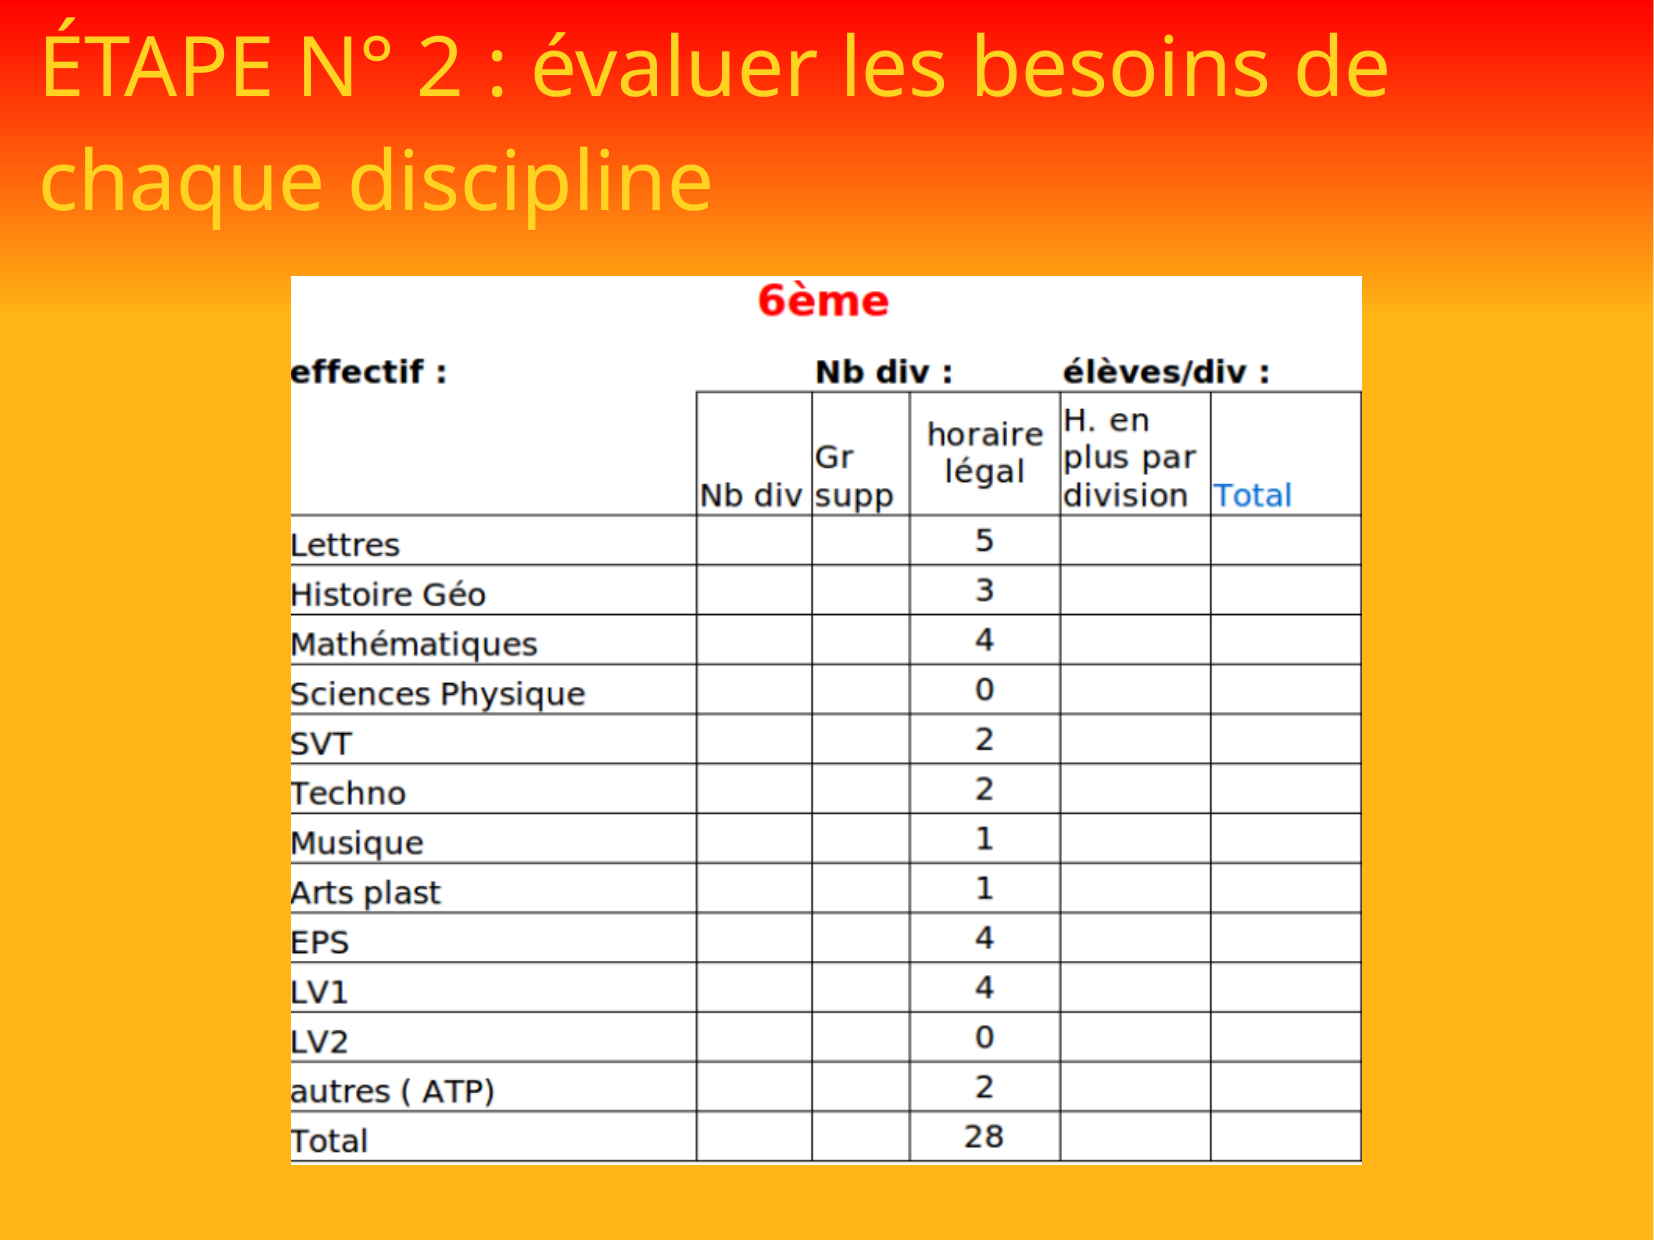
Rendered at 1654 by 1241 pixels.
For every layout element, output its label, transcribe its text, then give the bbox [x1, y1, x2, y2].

picture [291, 276, 1362, 1165]
text_box ÉTAPE N° 2 : évaluer les besoins de chaque discipline [23, 0, 1553, 209]
text_box [0, 0, 1654, 315]
